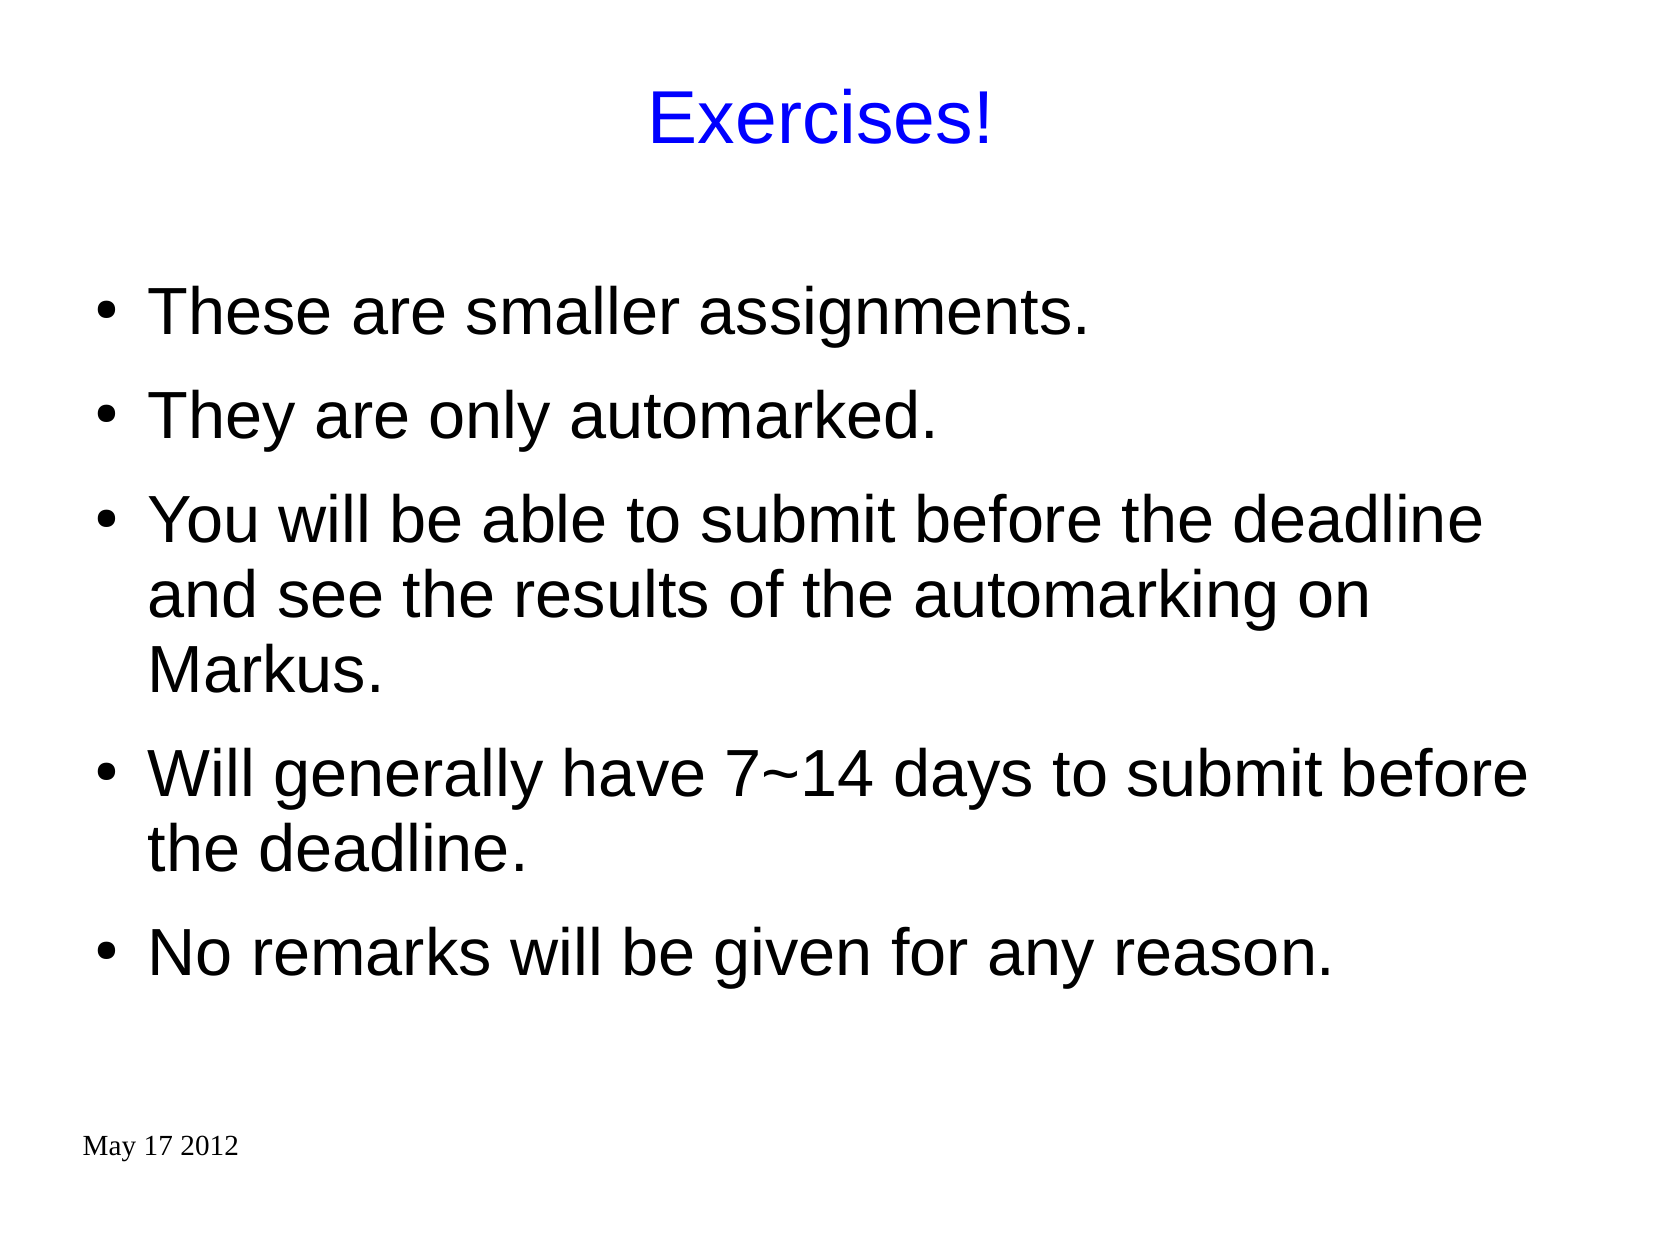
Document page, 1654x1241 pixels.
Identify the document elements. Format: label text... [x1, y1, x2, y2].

title Exercises! [76, 58, 1565, 178]
list These are smaller assignments. They are only automarked. You will be able to submit before the deadline and see the results of the automarking on Markus. Will generally have 7~14 days to submit before the deadline. No remarks will be given for any reason. [76, 274, 1565, 1093]
